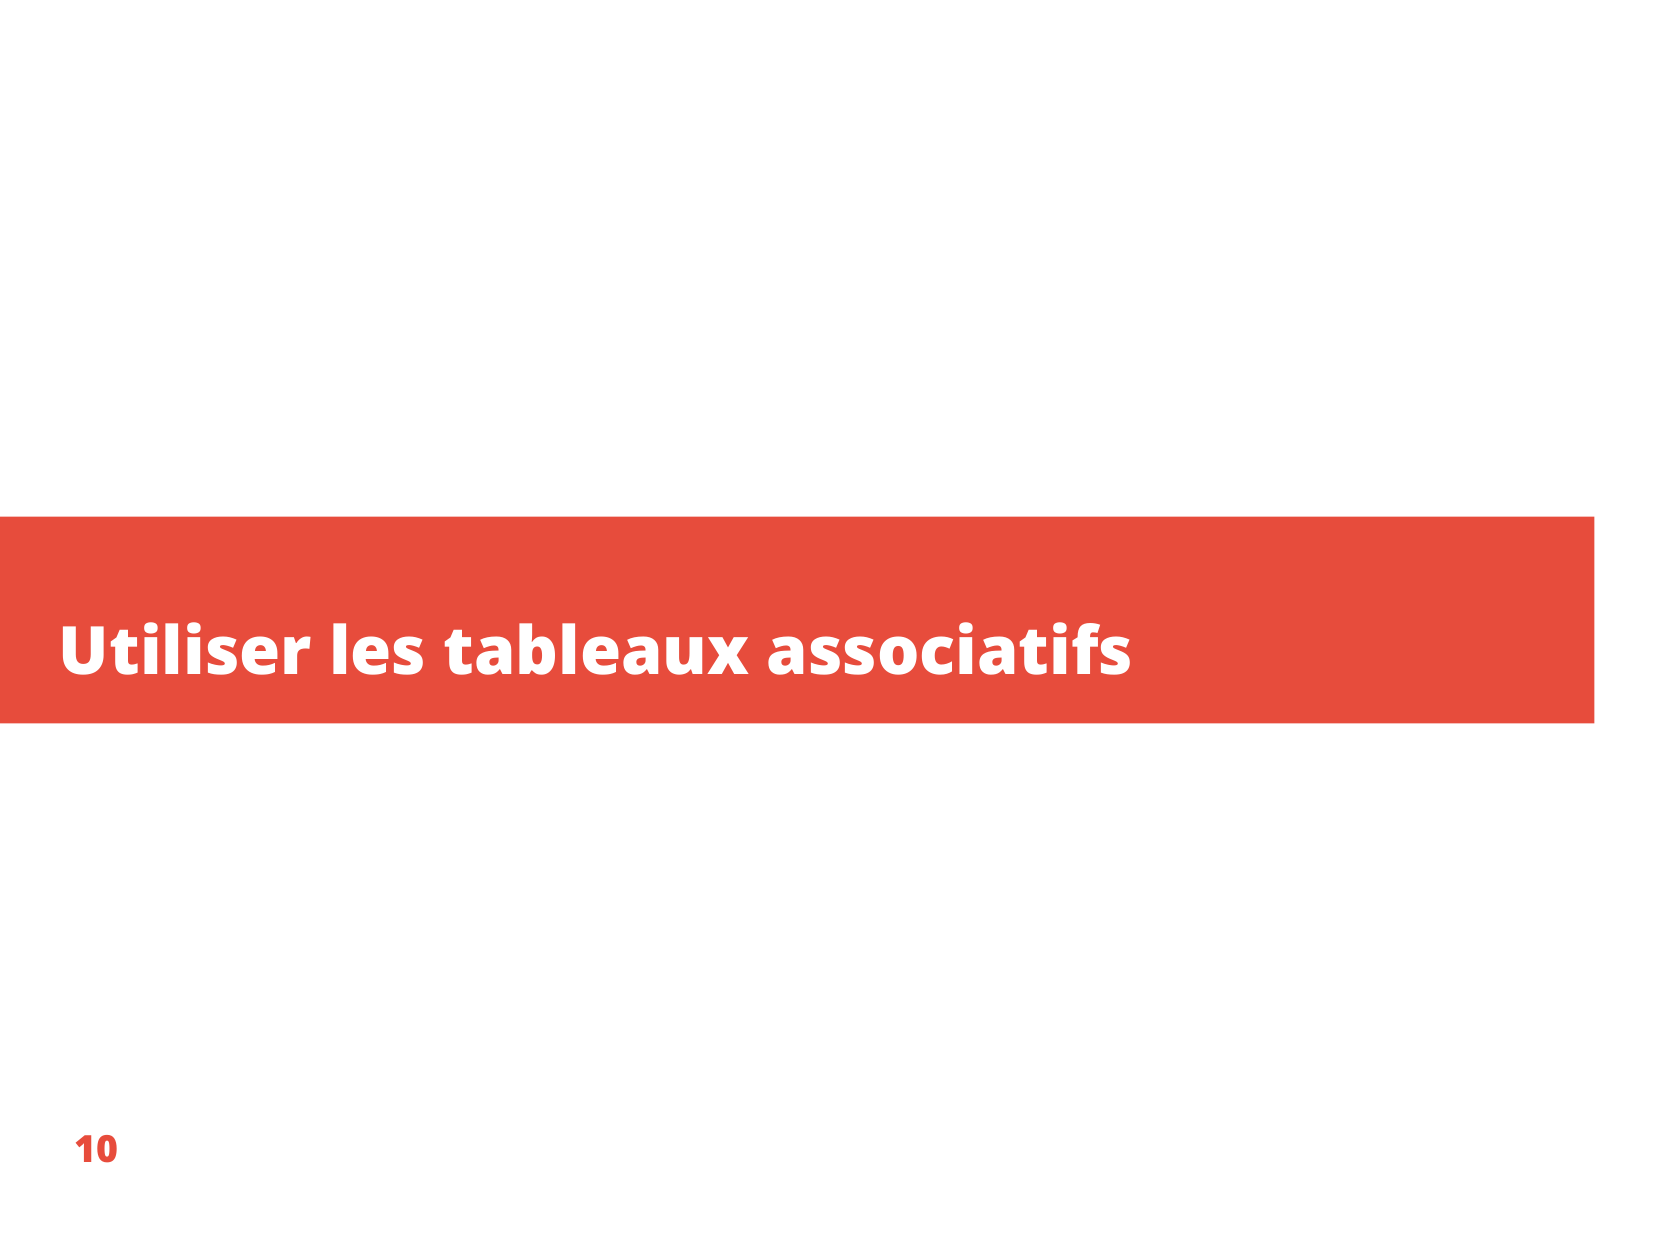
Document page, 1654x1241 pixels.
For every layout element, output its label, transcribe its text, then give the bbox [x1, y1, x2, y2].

title Utiliser les tableaux associatifs [59, 546, 1595, 694]
